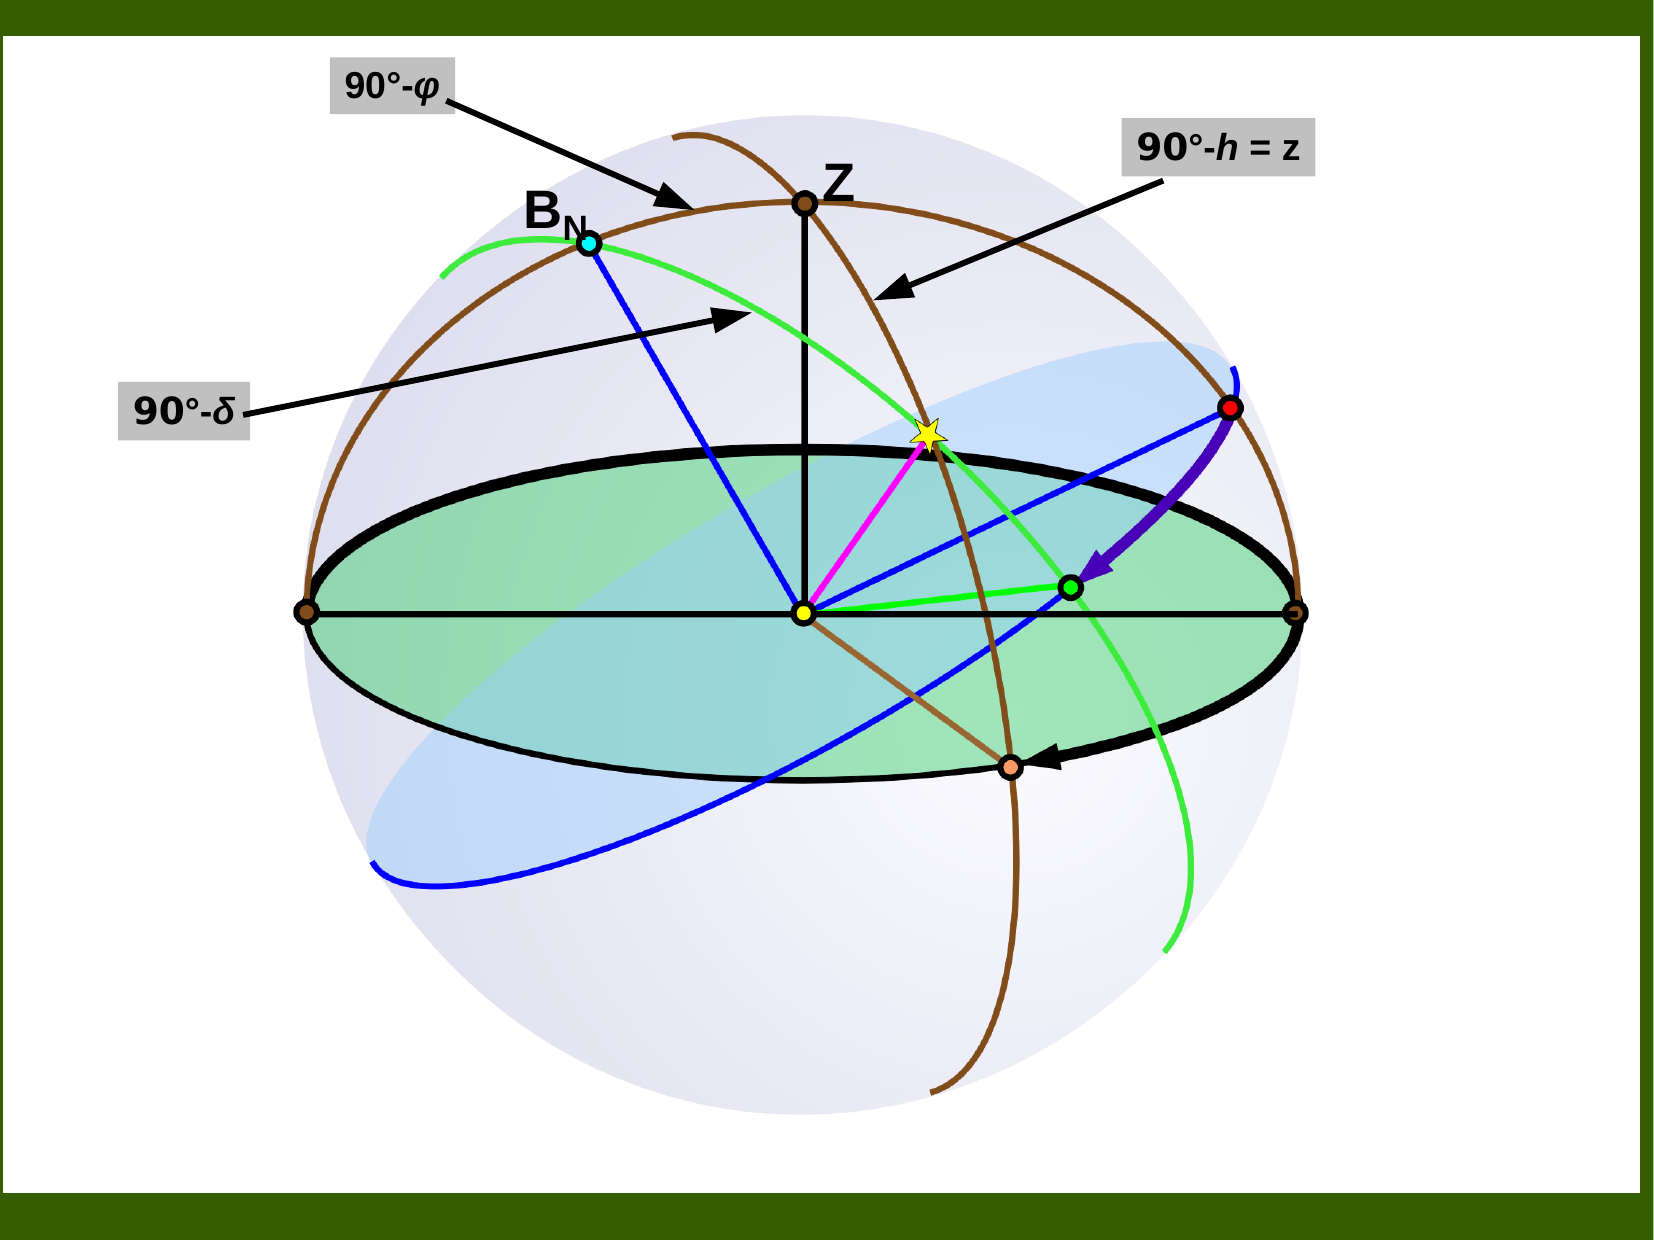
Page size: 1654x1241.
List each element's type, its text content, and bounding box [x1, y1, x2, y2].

text_box BN [508, 172, 604, 255]
text_box Z [807, 145, 871, 221]
text_box 90°-δ [118, 381, 251, 441]
picture [3, 36, 1640, 1193]
text_box 90°-φ [329, 57, 456, 115]
text_box 90°-h = z [1121, 118, 1316, 177]
